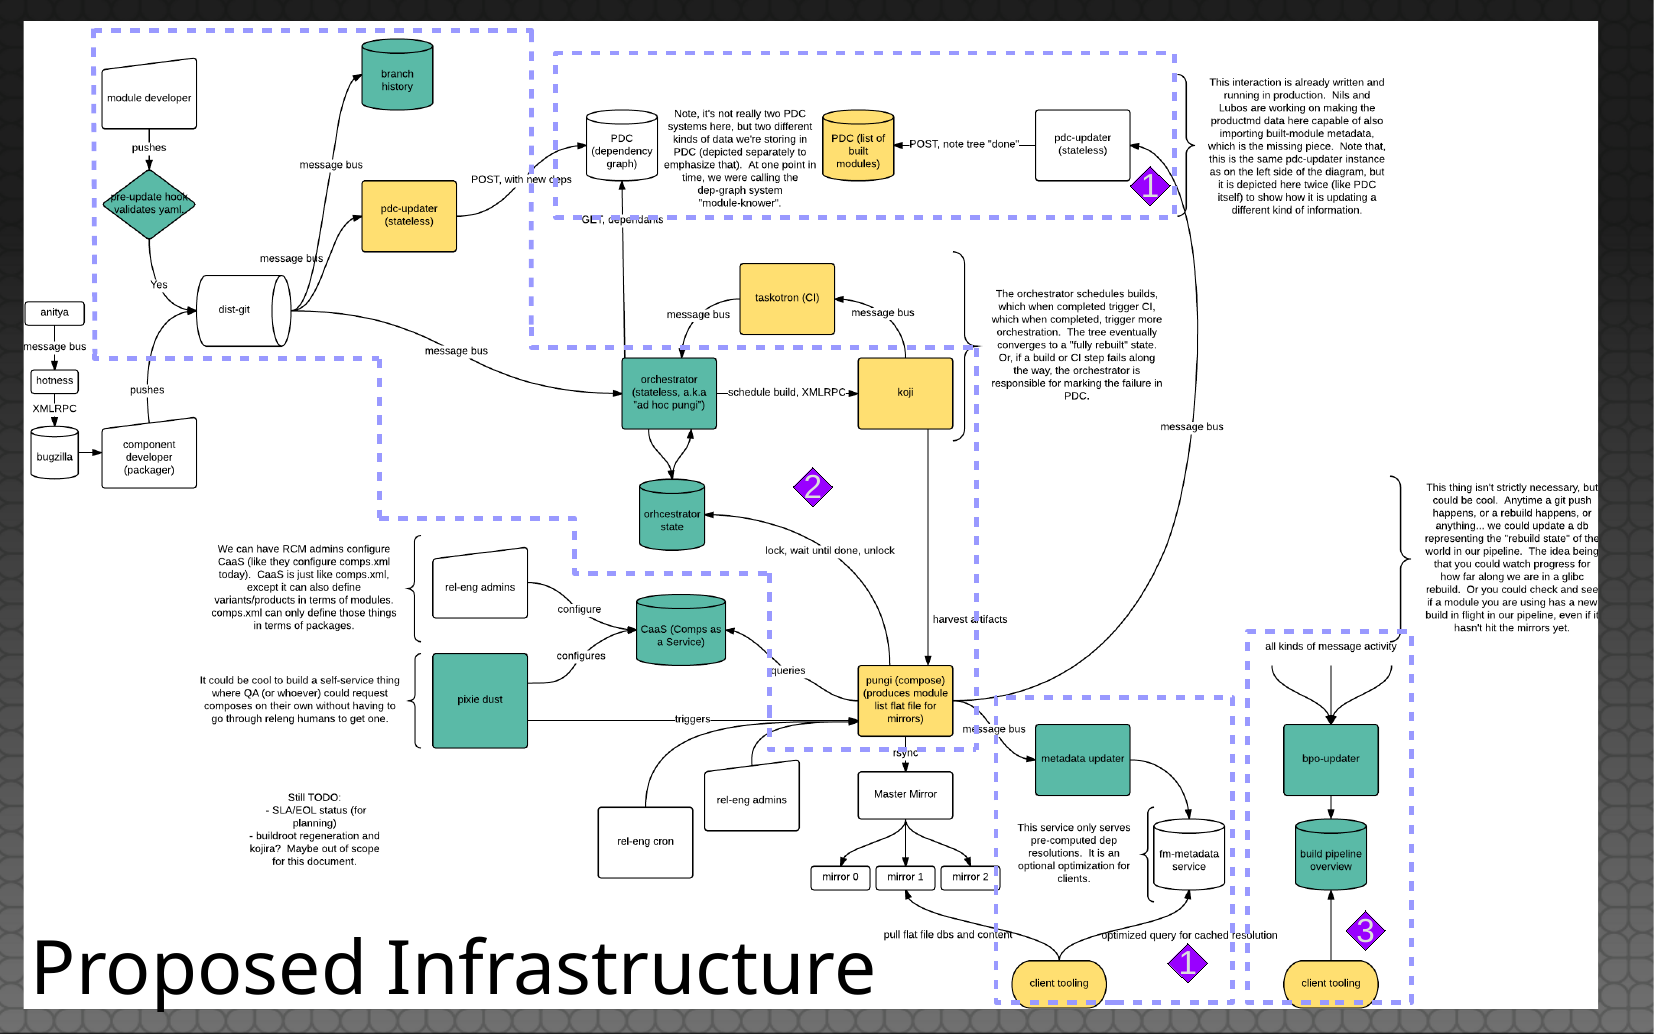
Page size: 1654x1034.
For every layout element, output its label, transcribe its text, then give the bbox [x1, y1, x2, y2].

text_box 1 [1130, 166, 1171, 206]
text_box 2 [793, 467, 833, 507]
picture [0, 0, 1654, 1034]
title Proposed Infrastructure [30, 897, 1519, 1034]
text_box 1 [1167, 943, 1208, 983]
text_box 3 [1346, 910, 1386, 951]
